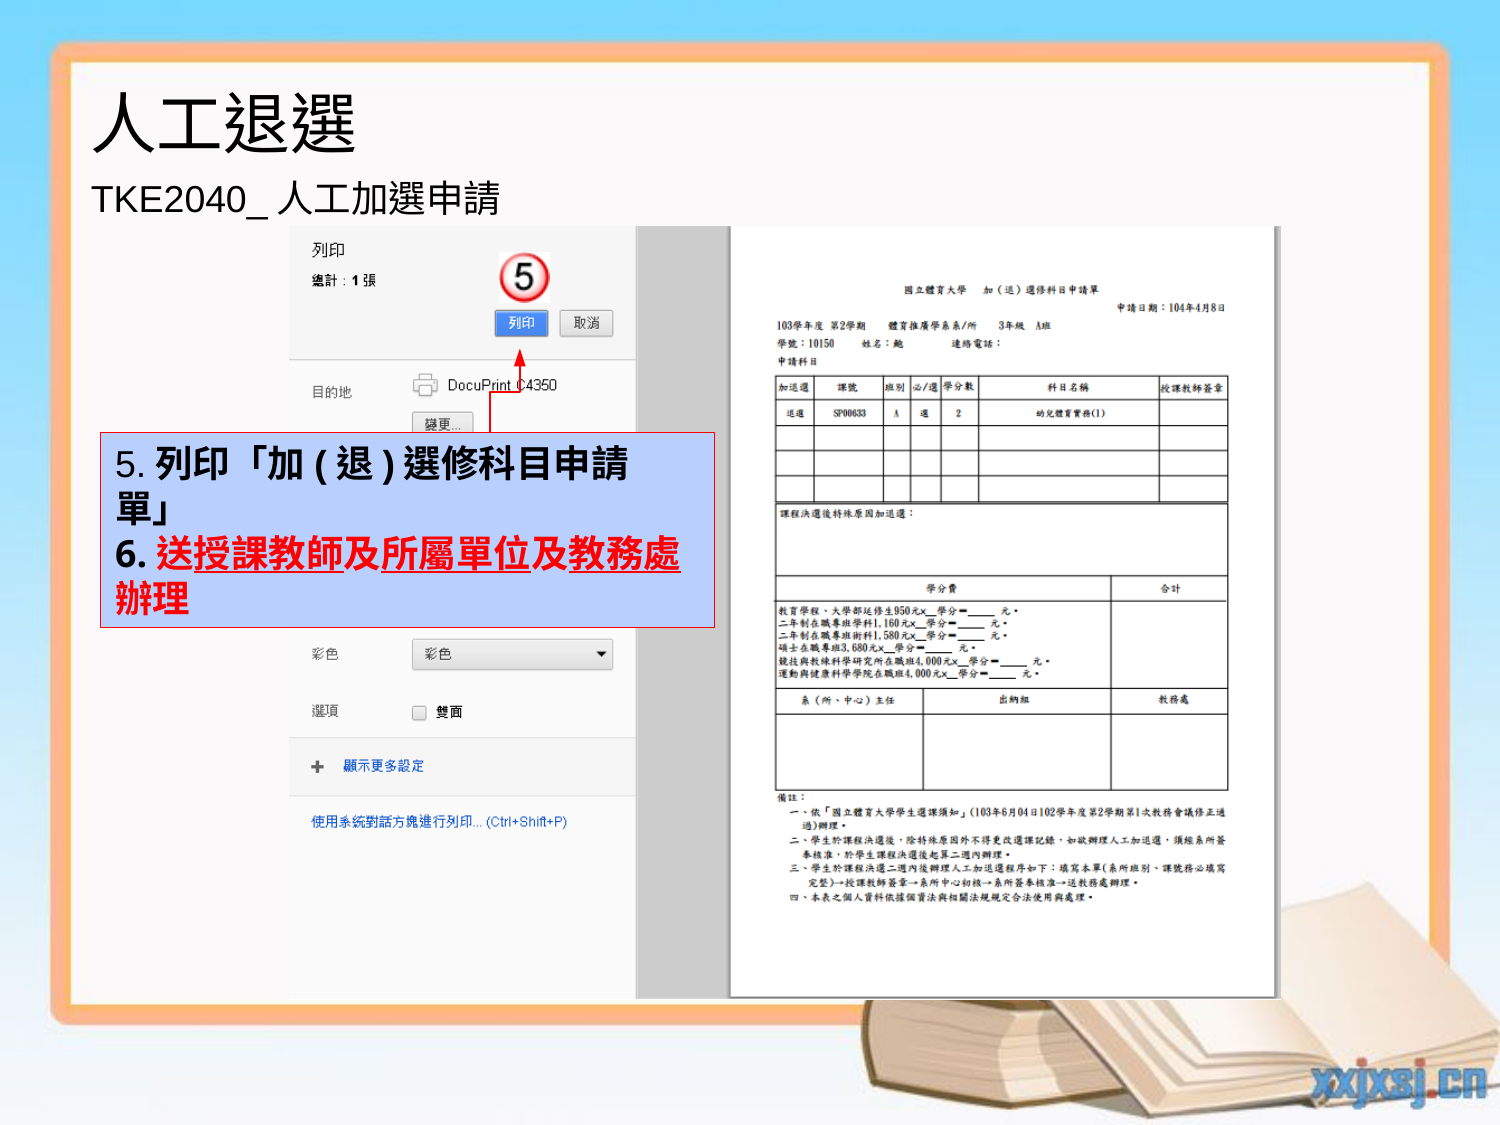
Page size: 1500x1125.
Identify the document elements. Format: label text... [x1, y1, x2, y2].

text_box 5.列印「加(退)選修科目申請單」 6.送授課教師及所屬單位及教務處辦理 [100, 432, 715, 587]
text_box TKE2040_人工加選申請 [75, 167, 512, 229]
text_box 人工退選 [75, 66, 1426, 177]
picture [0, 0, 1500, 1125]
